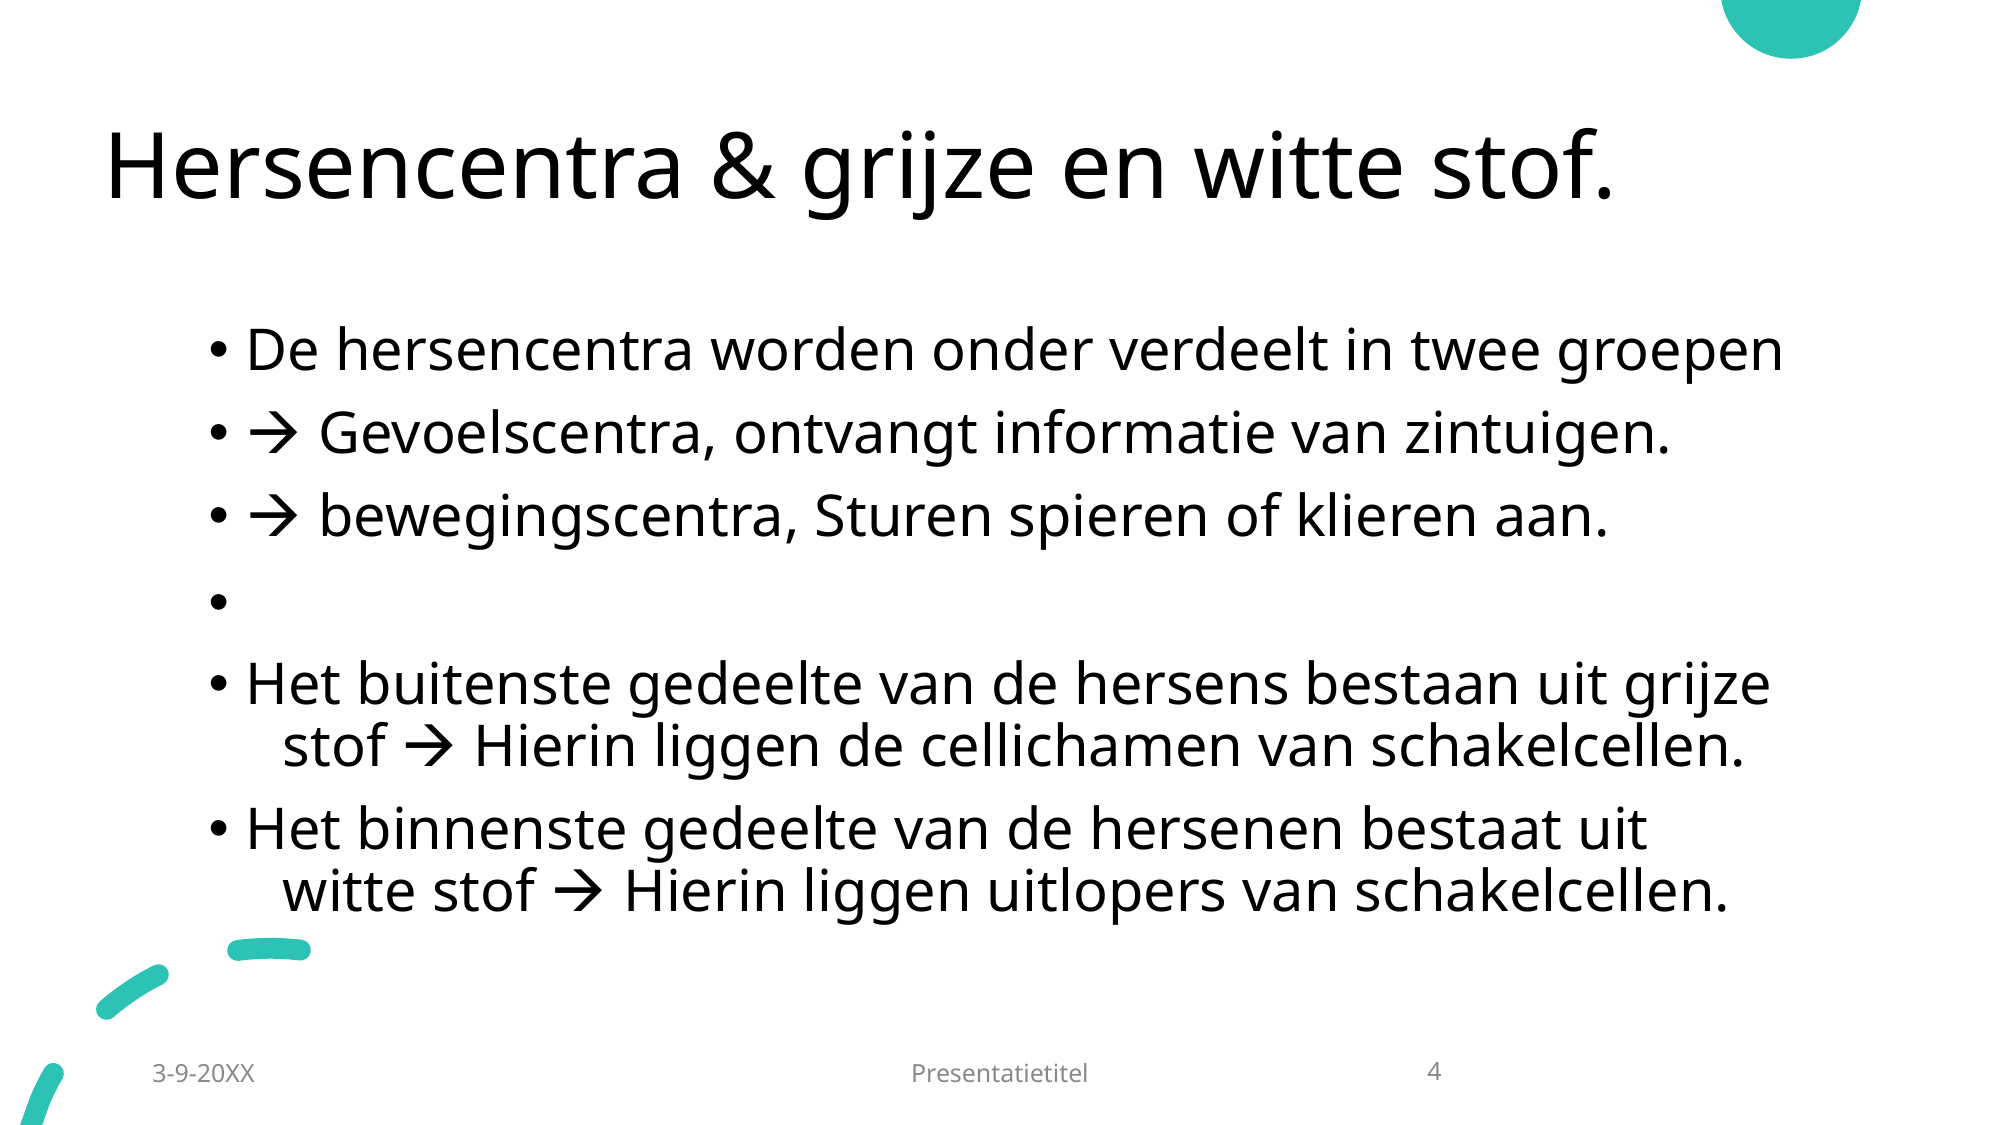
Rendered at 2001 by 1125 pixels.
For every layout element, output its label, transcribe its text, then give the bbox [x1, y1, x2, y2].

text_box ‹nr.› [1412, 1042, 1863, 1103]
text_box Presentatietitel [662, 1042, 1338, 1103]
text_box 3-9-20XX [137, 1042, 588, 1103]
title Hersencentra & grijze en witte stof. [88, 59, 1814, 278]
list De hersencentra worden onder verdeelt in twee groepen  Gevoelscentra, ontvangt informatie van zintuigen.  bewegingscentra, Sturen spieren of klieren aan. Het buitenste gedeelte van de hersens bestaan uit grijze stof  Hierin liggen de cellichamen van schakelcellen. Het binnenste gedeelte van de hersenen bestaat uit witte stof  Hierin liggen uitlopers van schakelcellen. [193, 313, 1807, 947]
